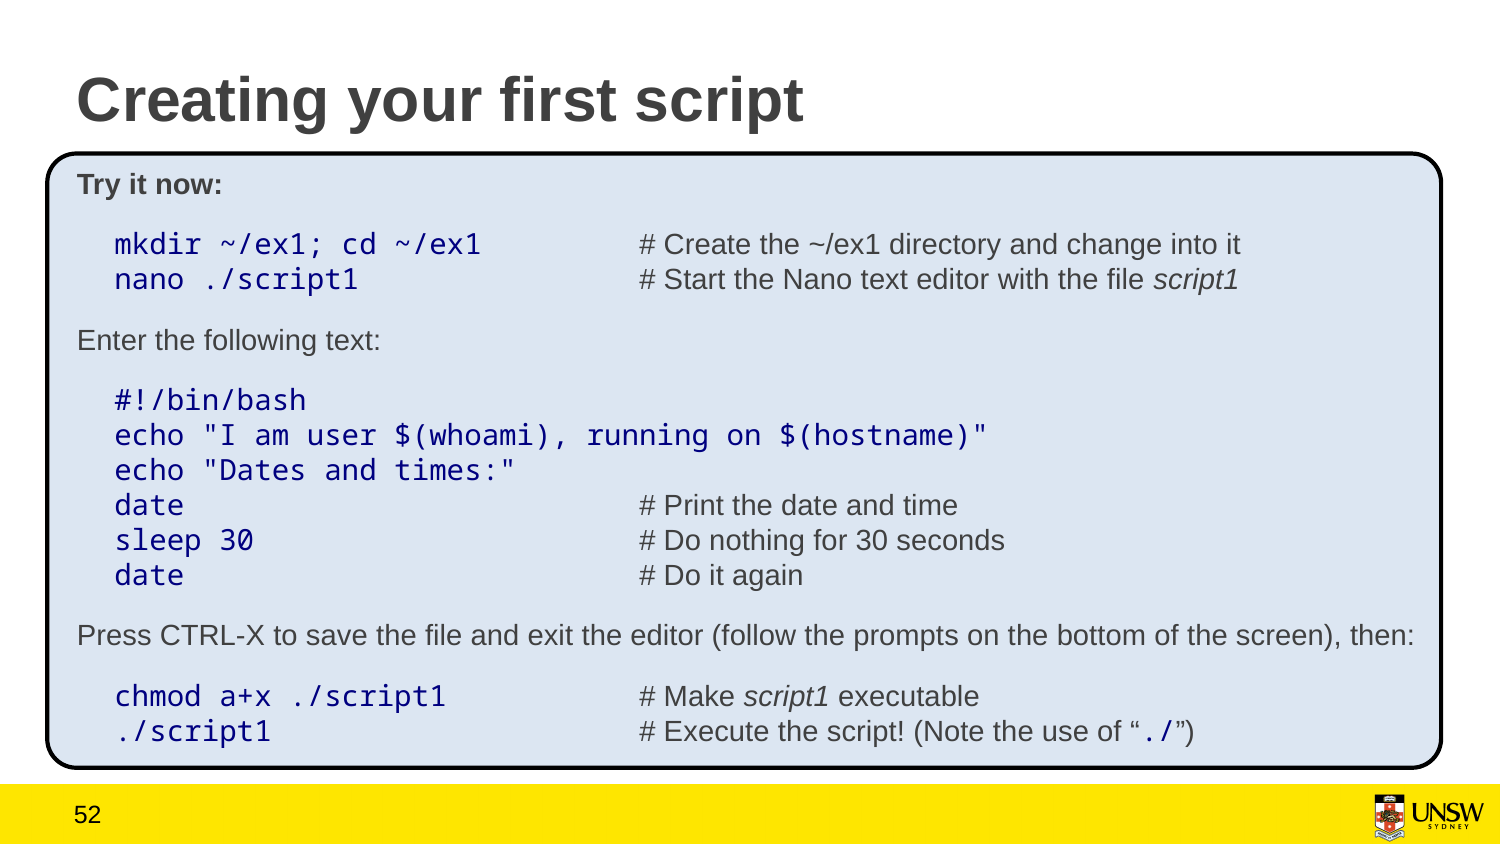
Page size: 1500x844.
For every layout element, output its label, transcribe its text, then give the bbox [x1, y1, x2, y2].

title Creating your first script [76, 59, 1427, 136]
list Try it now: mkdir ~/ex1; cd ~/ex1 # Create the ~/ex1 directory and change into it nano ./script1 # Start the Nano text editor with the file script1 Enter the following text: #!/bin/bash echo "I am user $(whoami), running on $(hostname)" echo "Dates and times:" date # Print the date and time sleep 30 # Do nothing for 30 seconds date # Do it again Press CTRL-X to save the file and exit the editor (follow the prompts on the bottom of the screen), then: chmod a+x ./script1 # Make script1 executable ./script1 # Execute the script! (Note the use of “./”) [76, 165, 1424, 756]
picture [0, 784, 1500, 844]
text_box <number> [59, 791, 219, 839]
text_box [47, 153, 1442, 768]
